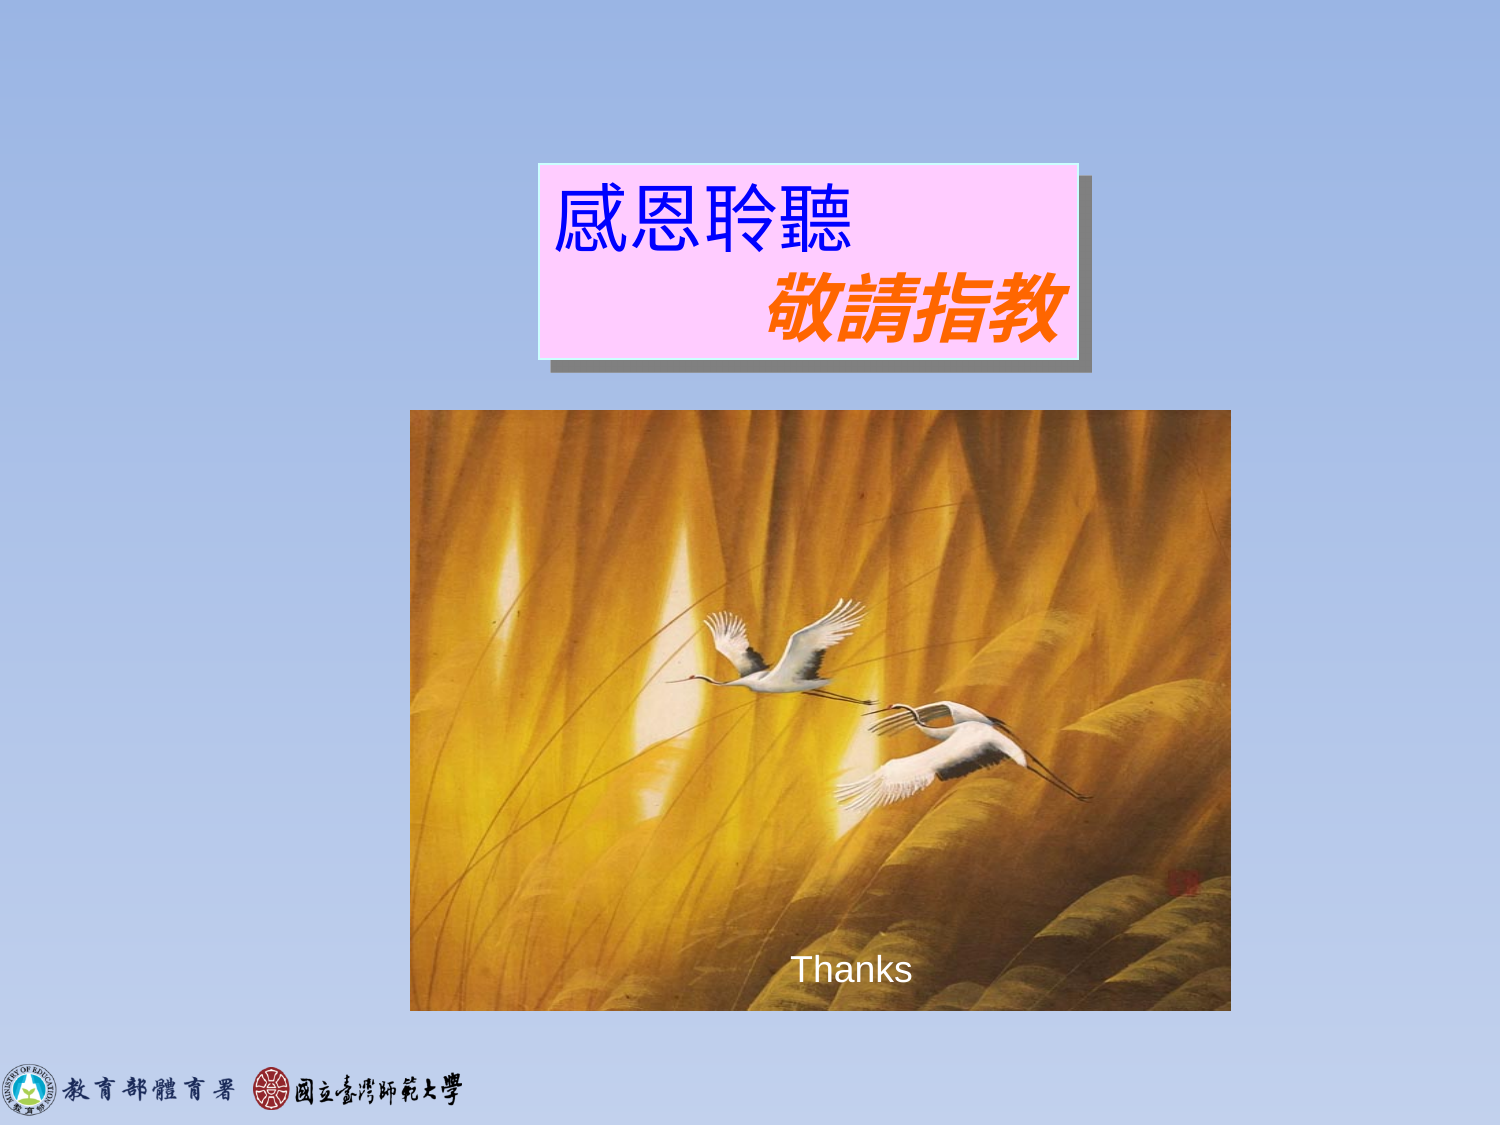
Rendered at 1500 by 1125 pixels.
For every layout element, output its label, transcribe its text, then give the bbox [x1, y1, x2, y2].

picture [410, 410, 1231, 1011]
text_box 感恩聆聽 敬請指教 [539, 164, 1078, 359]
text_box Thanks [726, 937, 977, 1013]
